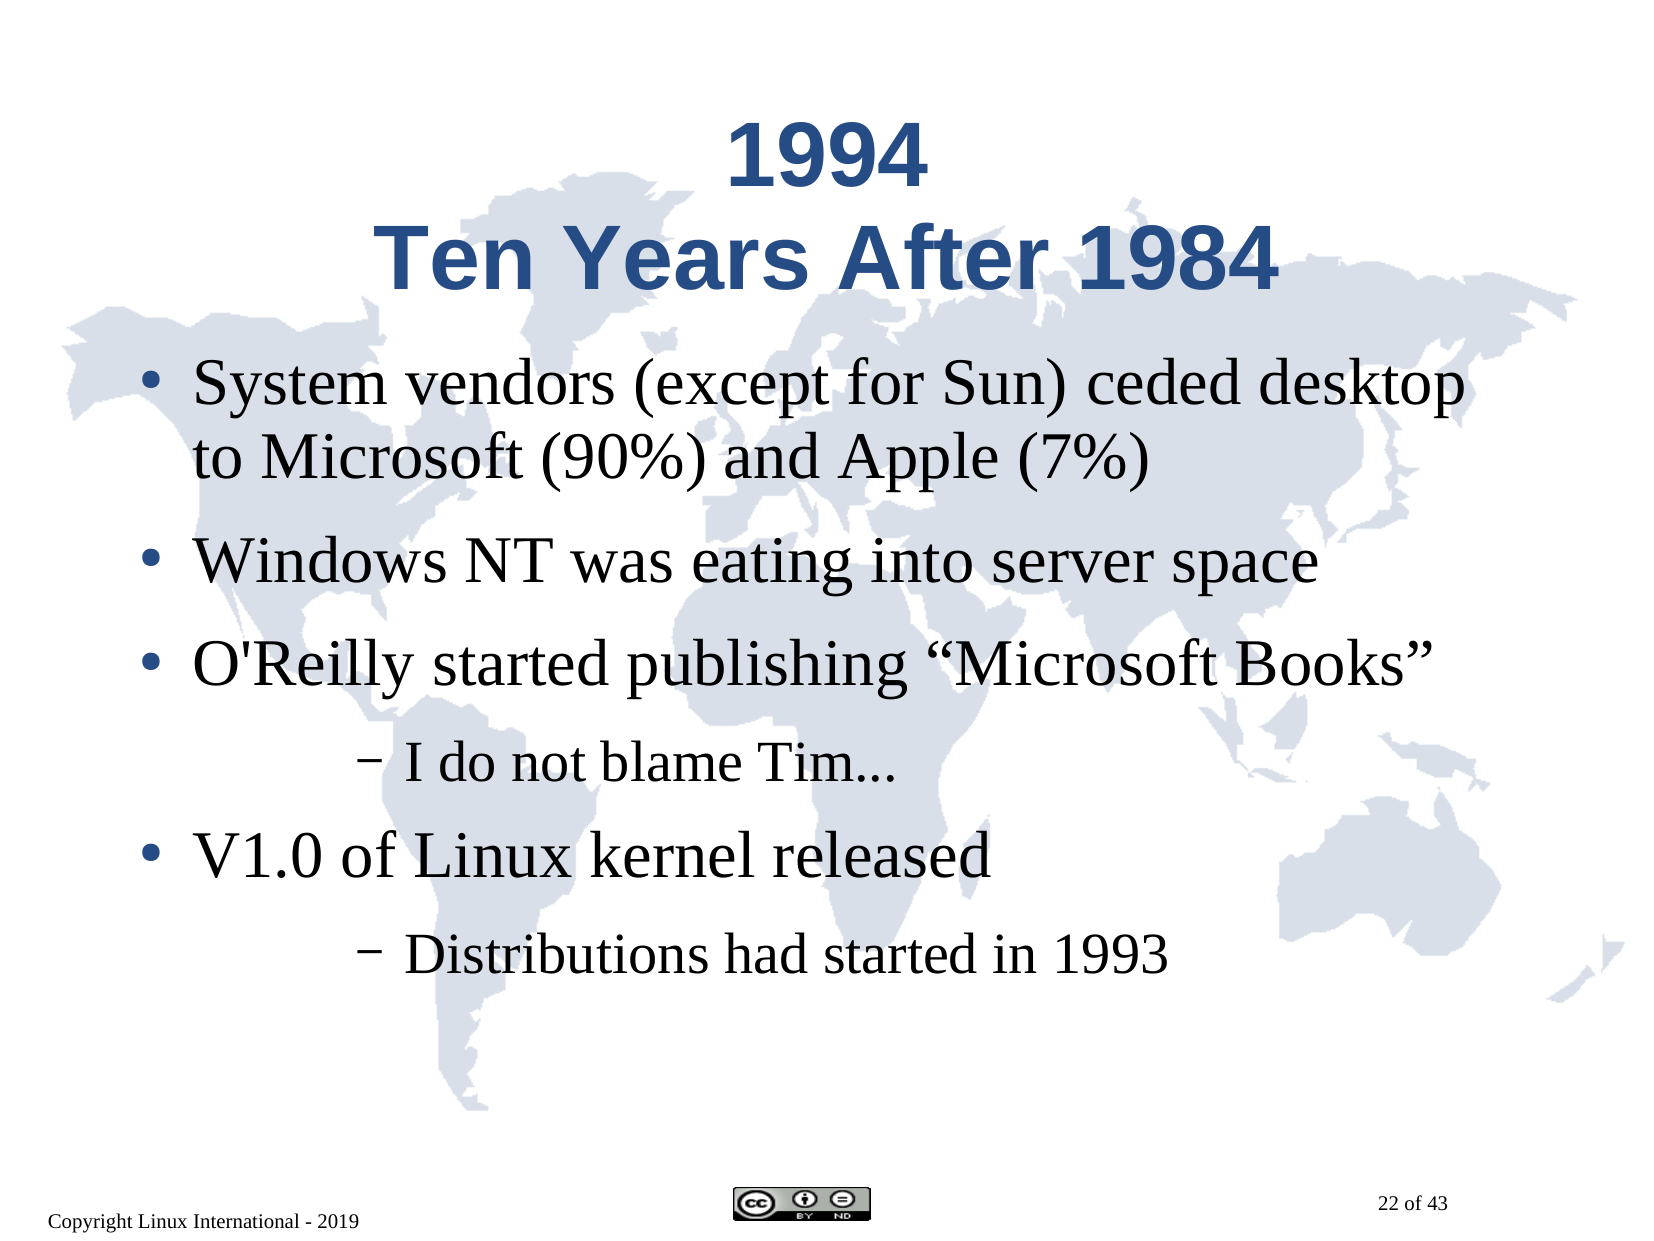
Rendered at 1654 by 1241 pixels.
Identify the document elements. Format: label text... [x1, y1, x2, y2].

list System vendors (except for Sun) ceded desktop to Microsoft (90%) and Apple (7%) Windows NT was eating into server space O'Reilly started publishing “Microsoft Books” I do not blame Tim... V1.0 of Linux kernel released Distributions had started in 1993 [121, 344, 1533, 1065]
picture [733, 1187, 871, 1221]
title 1994 Ten Years After 1984 [121, 102, 1533, 311]
picture [37, 91, 1653, 1147]
